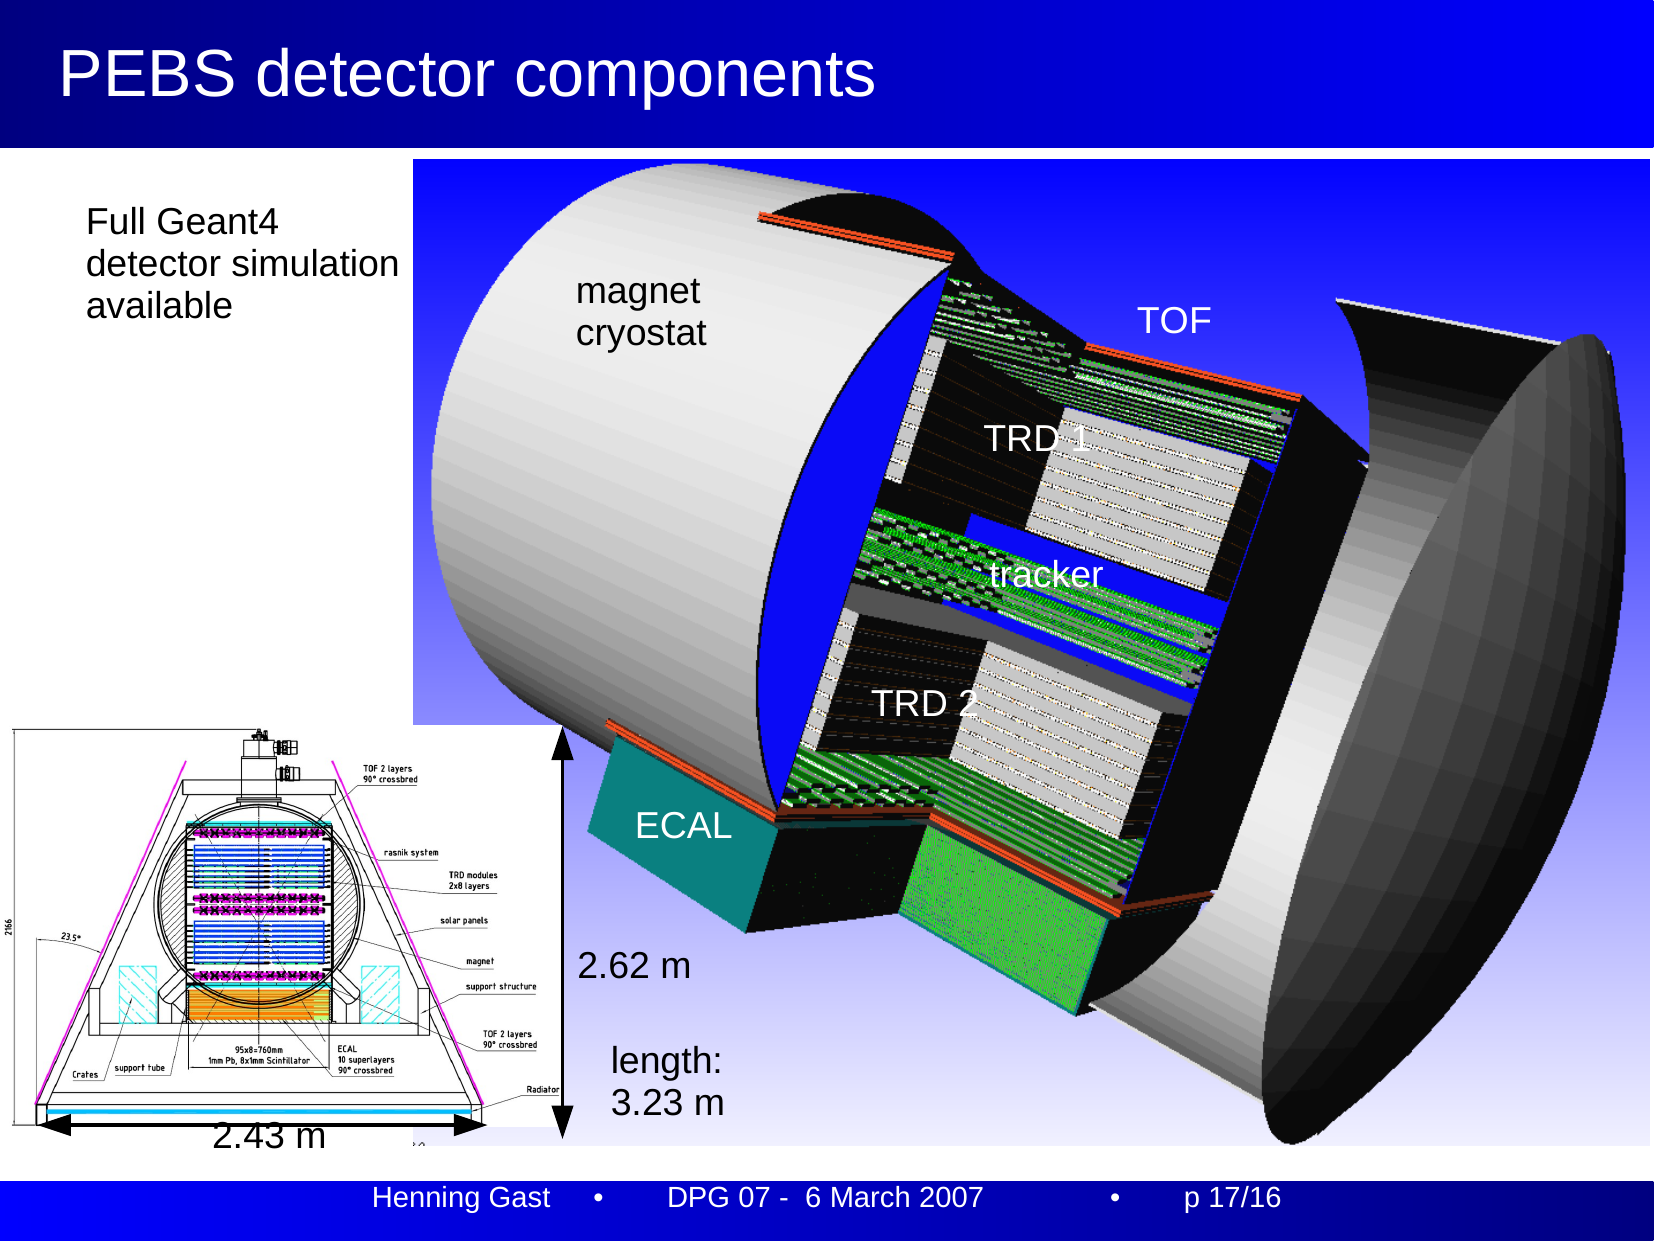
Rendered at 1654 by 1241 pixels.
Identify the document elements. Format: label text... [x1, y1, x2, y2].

text_box Full Geant4 detector simulation available [71, 192, 426, 376]
text_box TRD 2 [856, 675, 1013, 746]
text_box magnet cryostat [561, 262, 739, 389]
text_box 2.43 m [197, 1107, 385, 1178]
text_box TOF [1122, 291, 1300, 363]
text_box ECAL [620, 797, 798, 868]
picture [385, 1114, 453, 1123]
text_box 2.62 m [562, 937, 751, 1009]
text_box tracker [974, 545, 1152, 617]
text_box length: 3.23 m [596, 1032, 784, 1159]
picture [0, 159, 1650, 1146]
picture [71, 1113, 197, 1123]
text_box TRD 1 [968, 410, 1126, 481]
title PEBS detector components [0, 0, 1654, 148]
